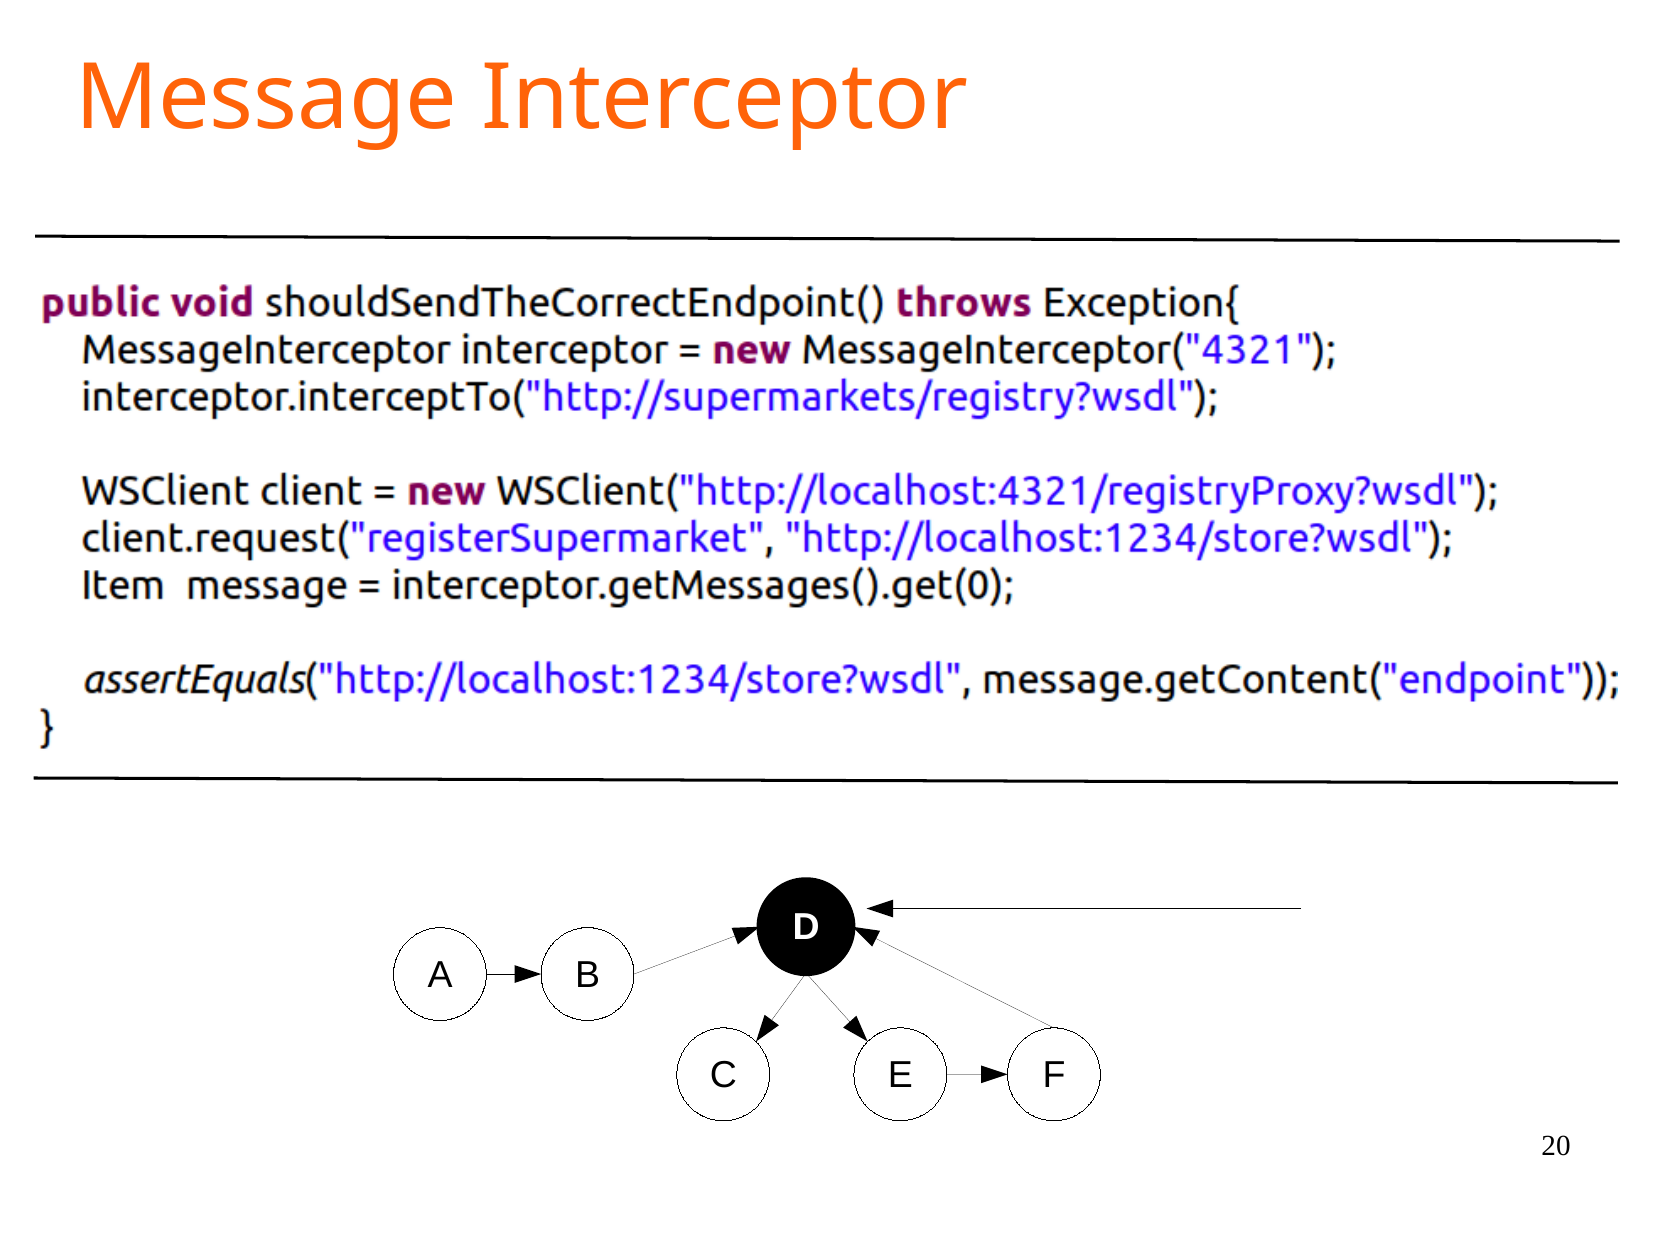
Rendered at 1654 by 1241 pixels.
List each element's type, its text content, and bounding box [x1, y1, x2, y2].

list [82, 755, 1576, 781]
text_box D [759, 880, 853, 974]
text_box C [676, 1027, 770, 1121]
text_box F [1007, 1027, 1101, 1121]
text_box A [393, 927, 487, 1021]
text_box E [853, 1027, 947, 1121]
text_box B [541, 927, 634, 1021]
title Message Interceptor [75, 0, 1564, 186]
list [82, 780, 1576, 1201]
picture [36, 273, 1618, 755]
